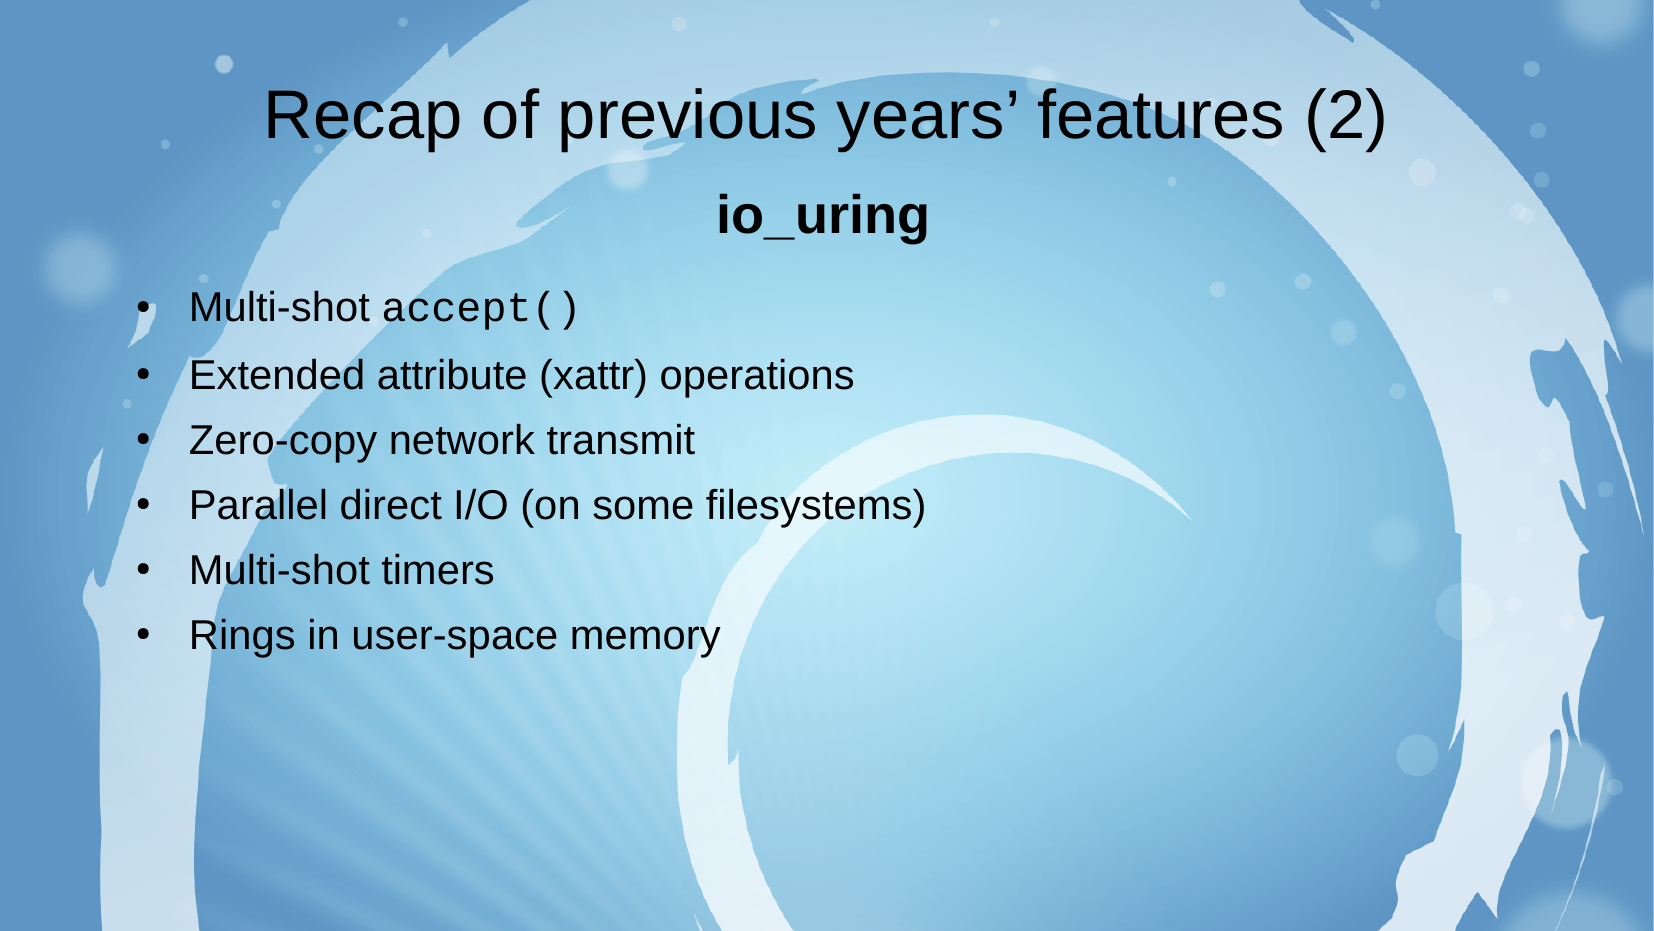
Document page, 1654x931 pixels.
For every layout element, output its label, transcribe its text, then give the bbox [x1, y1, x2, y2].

title Recap of previous years’ features (2) [118, 37, 1536, 193]
list Multi-shot accept() Extended attribute (xattr) operations Zero-copy network transmit Parallel direct I/O (on some filesystems) Multi-shot timers Rings in user-space memory [118, 283, 1536, 832]
text_box io_uring [701, 177, 946, 253]
picture [0, 0, 1654, 931]
